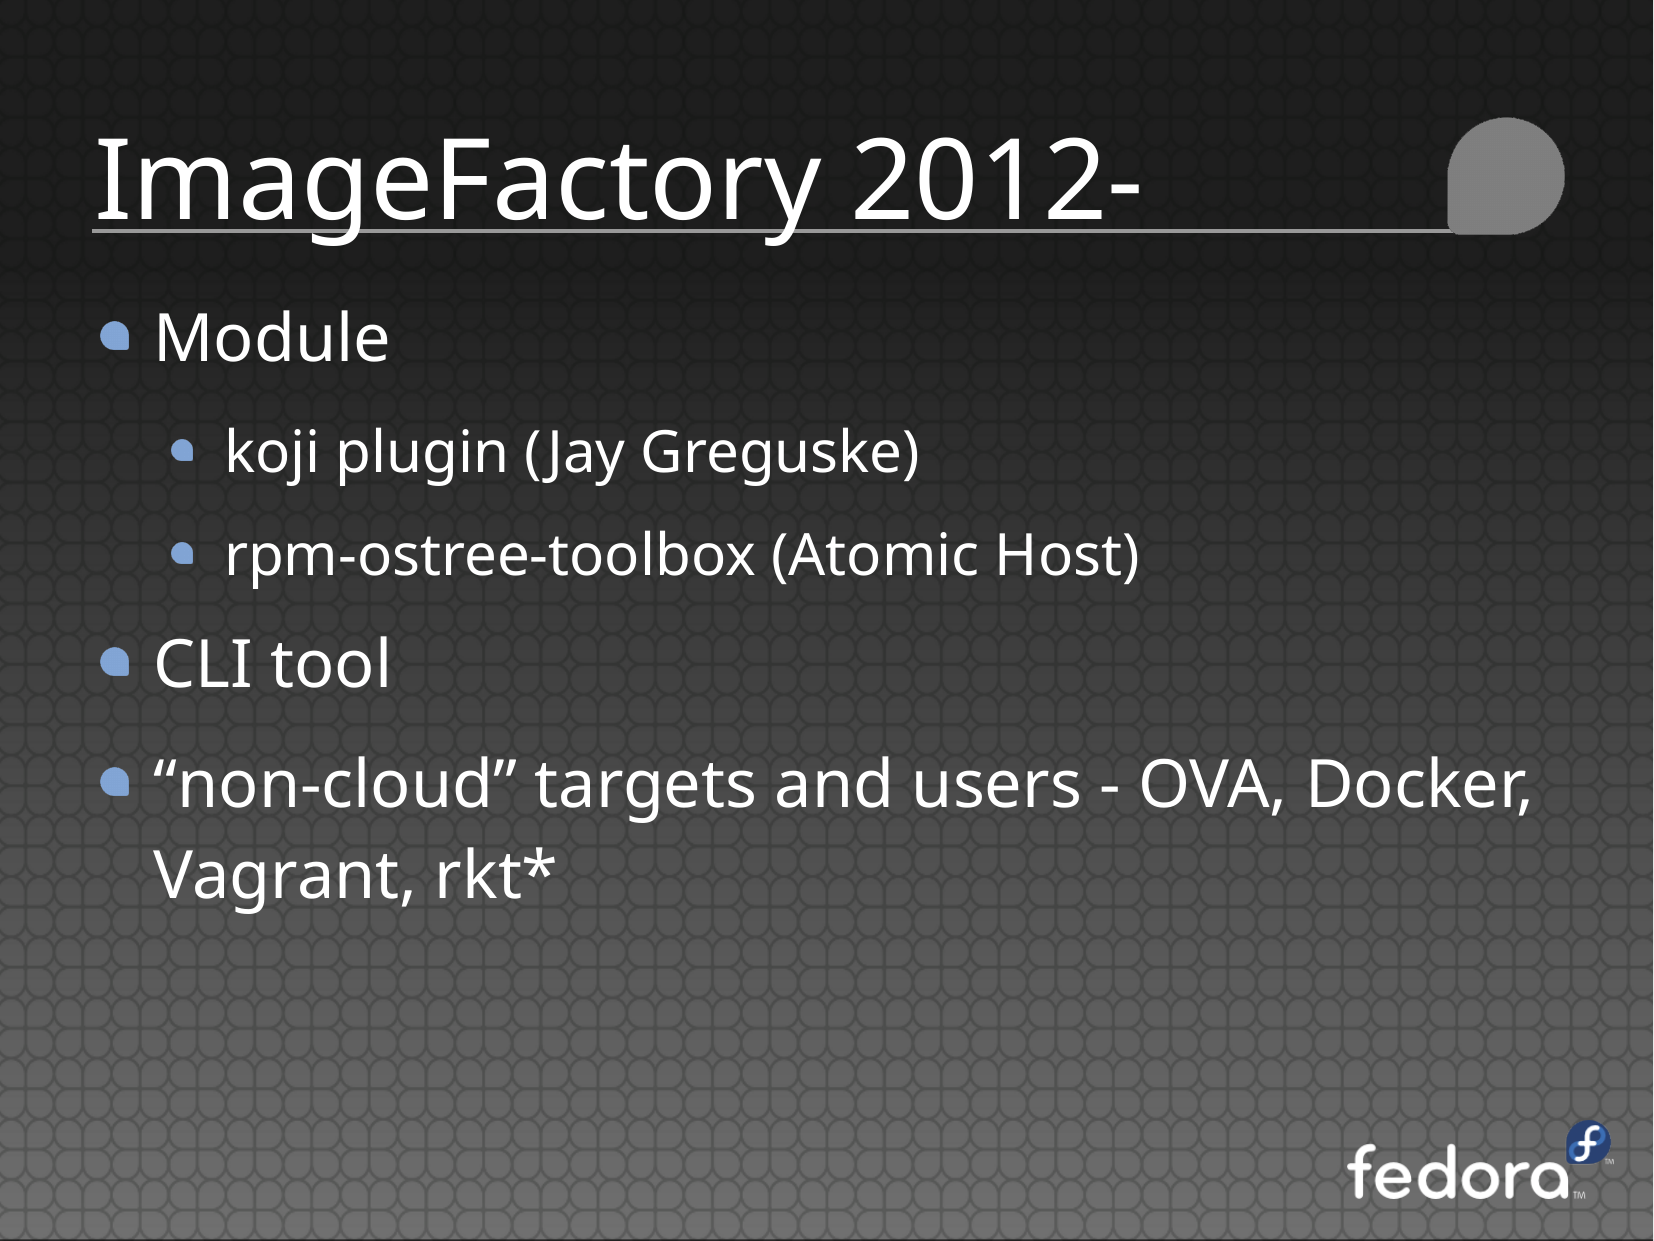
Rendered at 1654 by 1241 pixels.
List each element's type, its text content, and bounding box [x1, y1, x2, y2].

picture [0, 0, 1654, 1241]
title ImageFactory 2012- [94, 100, 1425, 251]
list Module koji plugin (Jay Greguske) rpm-ostree-toolbox (Atomic Host) CLI tool “non-cloud” targets and users - OVA, Docker, Vagrant, rkt* [82, 290, 1571, 1095]
